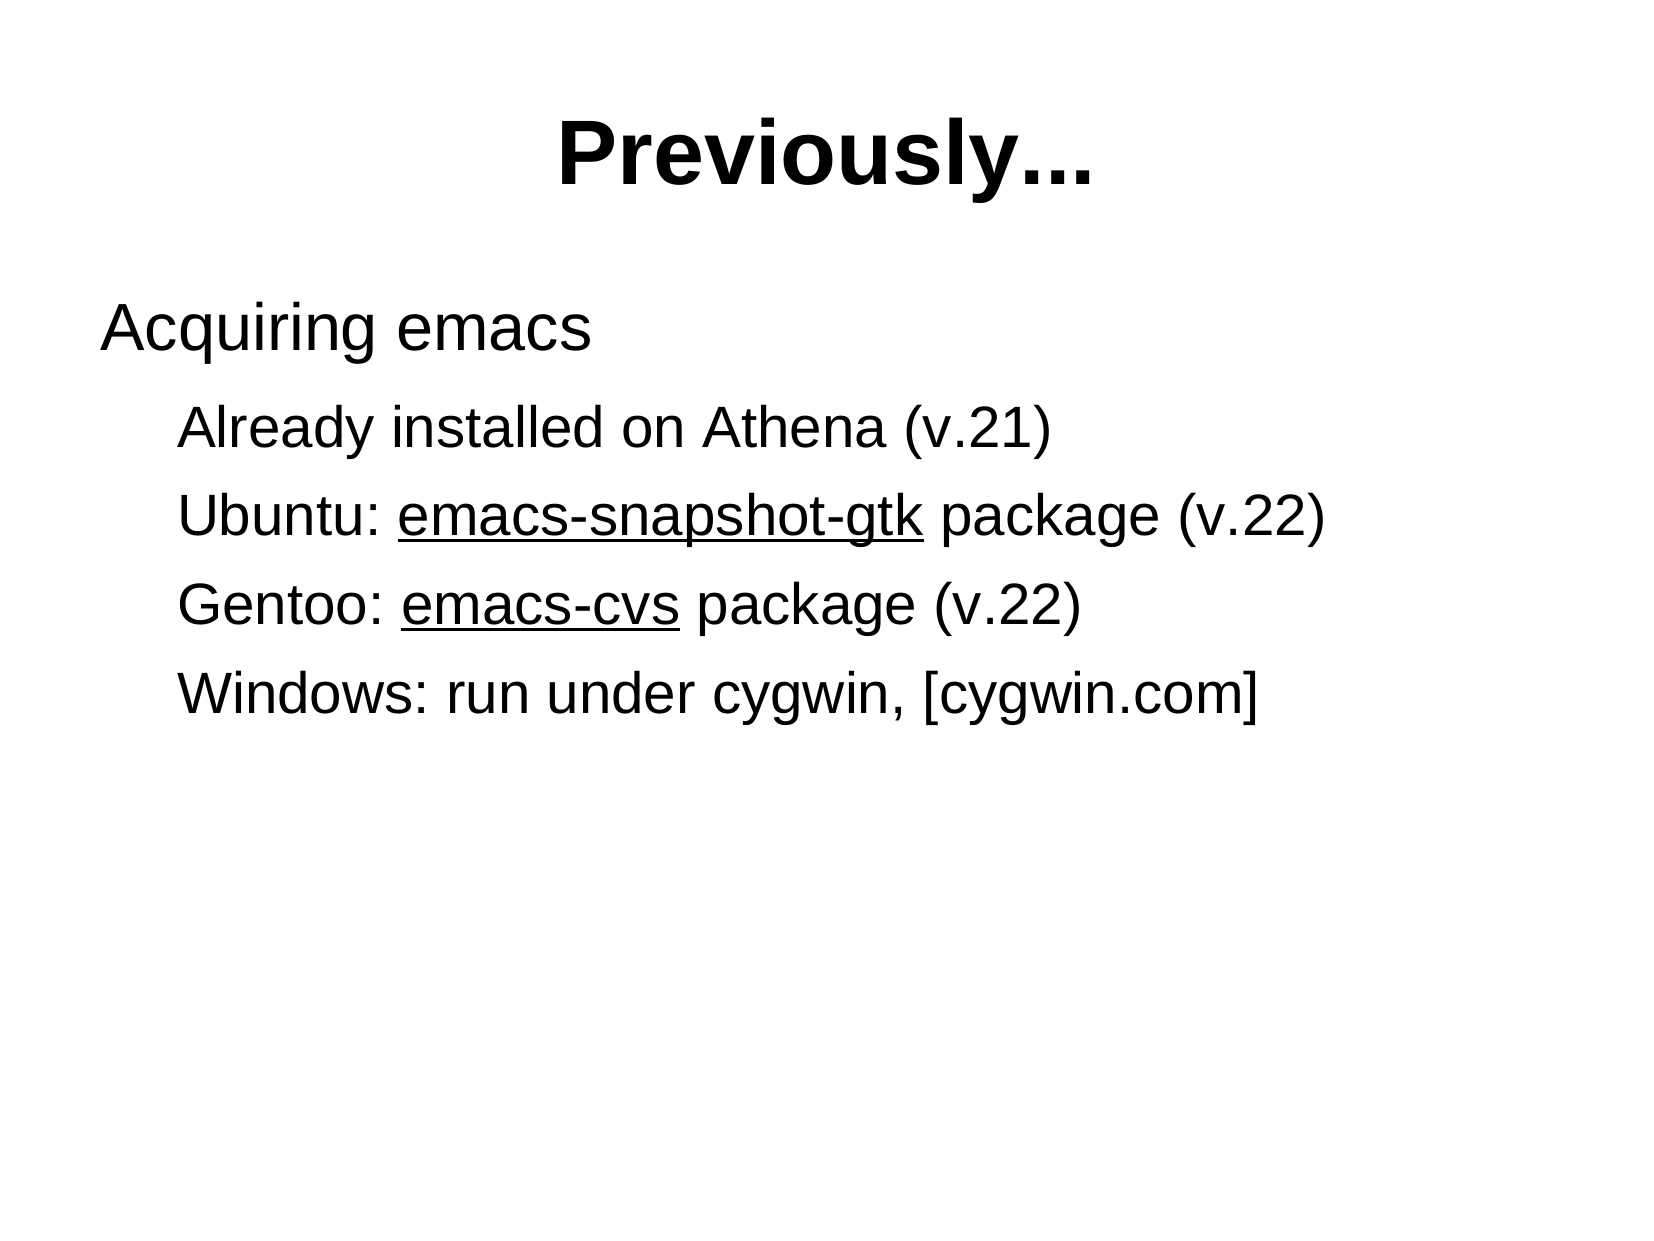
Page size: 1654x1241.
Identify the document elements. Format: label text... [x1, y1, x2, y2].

list Acquiring emacs Already installed on Athena (v.21) Ubuntu: emacs-snapshot-gtk package (v.22) Gentoo: emacs-cvs package (v.22) Windows: run under cygwin, [cygwin.com] [82, 290, 1571, 1094]
title Previously... [82, 56, 1571, 250]
